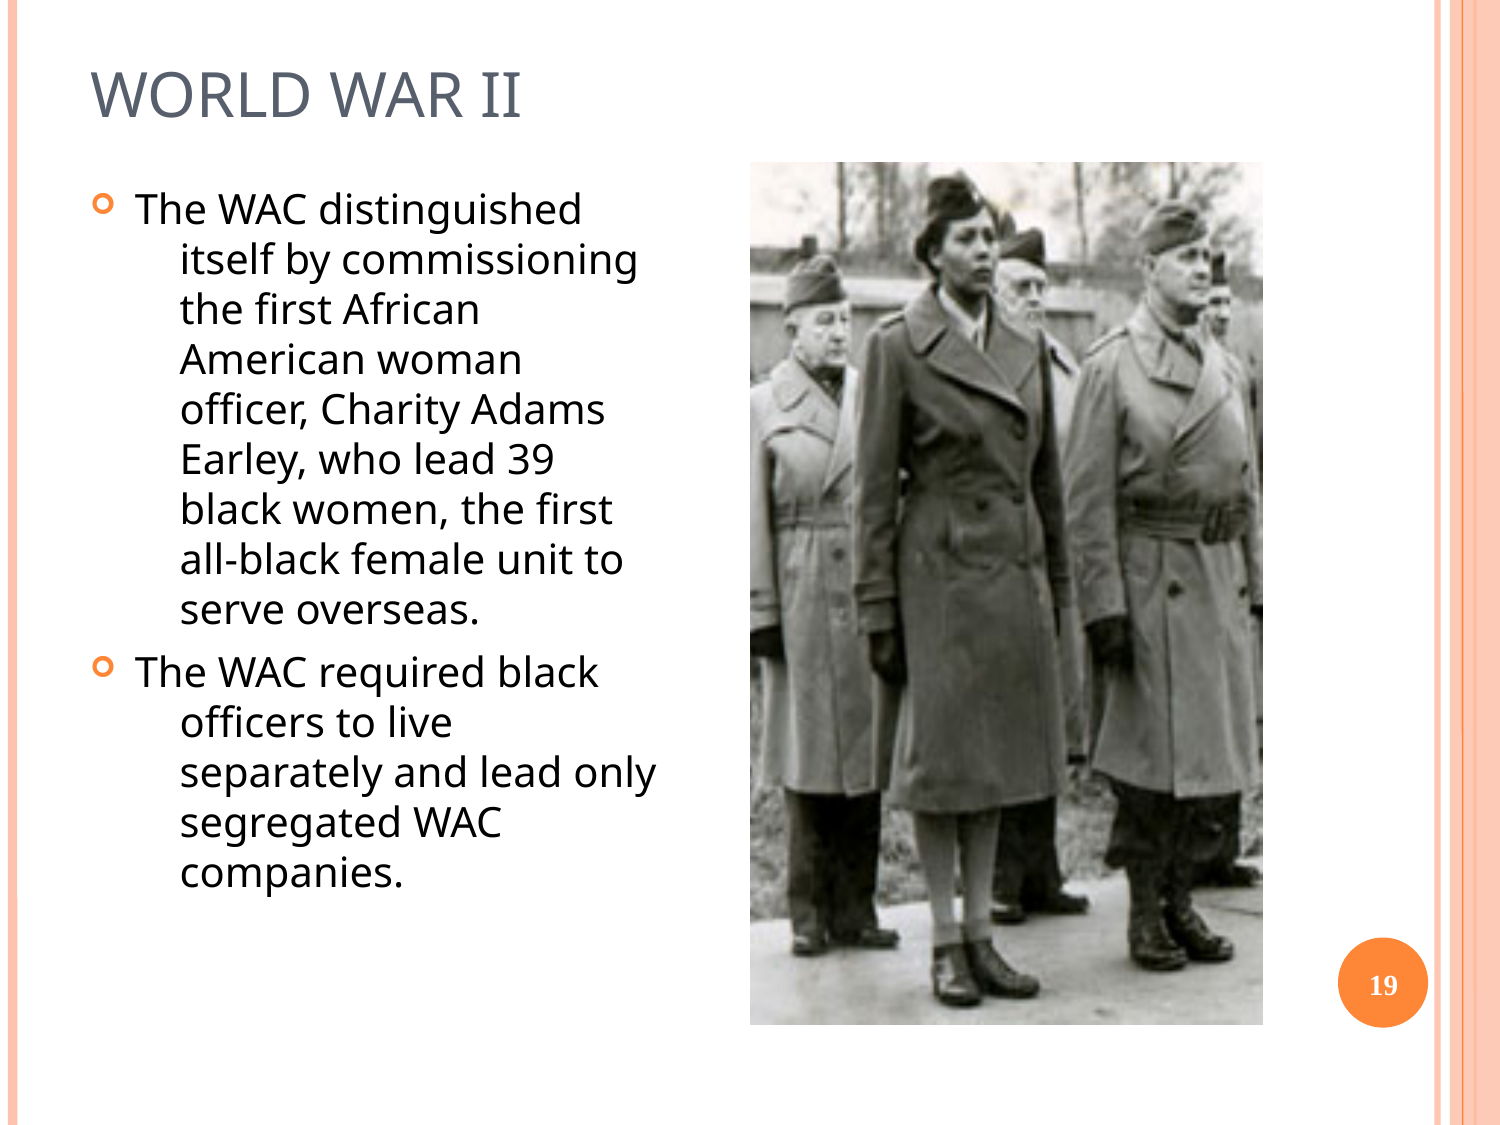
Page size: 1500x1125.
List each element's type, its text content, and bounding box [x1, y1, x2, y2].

title World War II [75, 45, 1300, 138]
text_box [1333, 940, 1434, 1027]
picture [750, 162, 1263, 1026]
list The WAC distinguished itself by commissioning the first African American woman officer, Charity Adams Earley, who lead 39 black women, the first all-black female unit to serve overseas. The WAC required black officers to live separately and lead only segregated WAC companies. [75, 174, 676, 1013]
